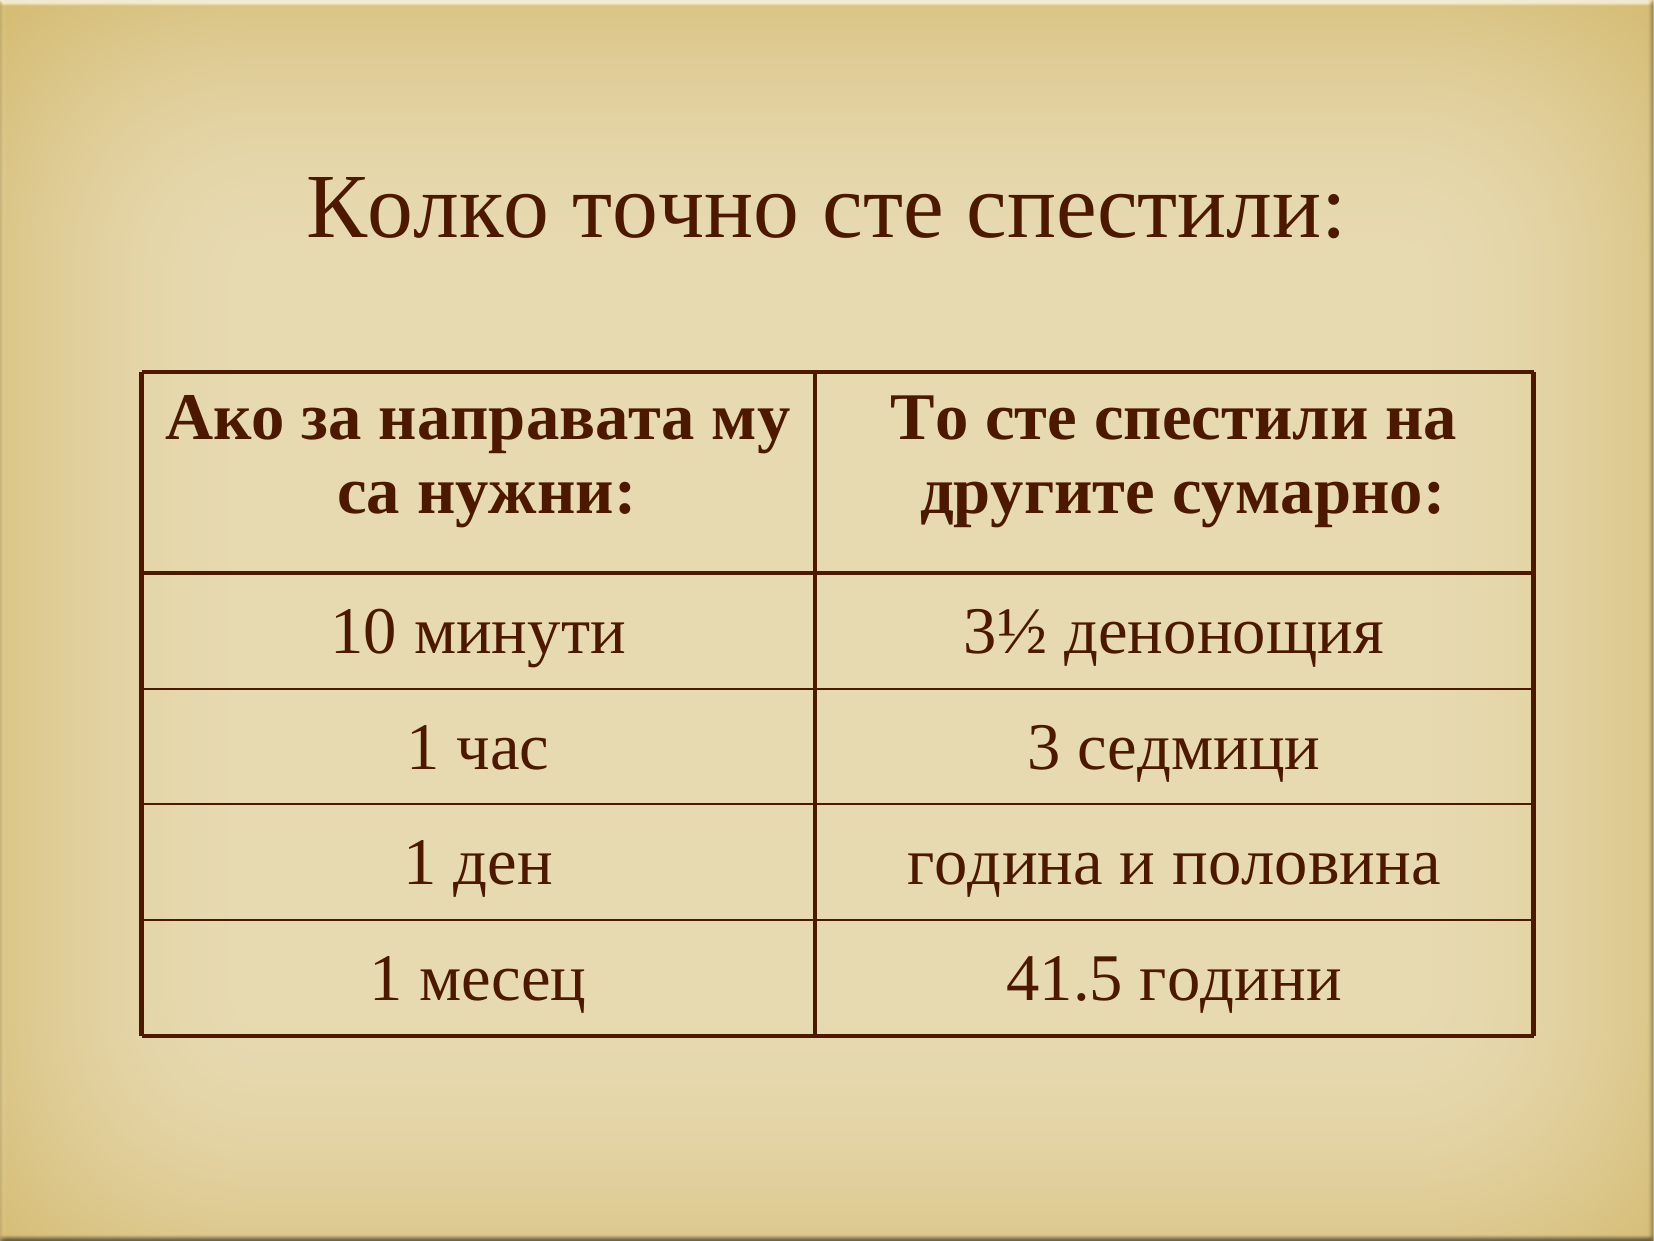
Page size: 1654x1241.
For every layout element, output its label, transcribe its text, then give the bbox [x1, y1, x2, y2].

picture [0, 0, 1654, 1241]
text_box 1 ден [144, 805, 813, 919]
text_box 3 седмици [817, 690, 1531, 803]
text_box 3½ денонощия [817, 575, 1531, 688]
text_box Ако за направата му са нужни: [144, 374, 813, 571]
text_box 10 минути [144, 575, 813, 688]
text_box година и половина [817, 805, 1531, 919]
text_box 1 месец [144, 921, 813, 1034]
text_box 1 час [144, 690, 813, 803]
text_box 41.5 години [817, 921, 1531, 1034]
text_box То сте спестили на другите сумарно: [817, 374, 1531, 571]
title Колко точно сте спестили: [121, 102, 1534, 310]
